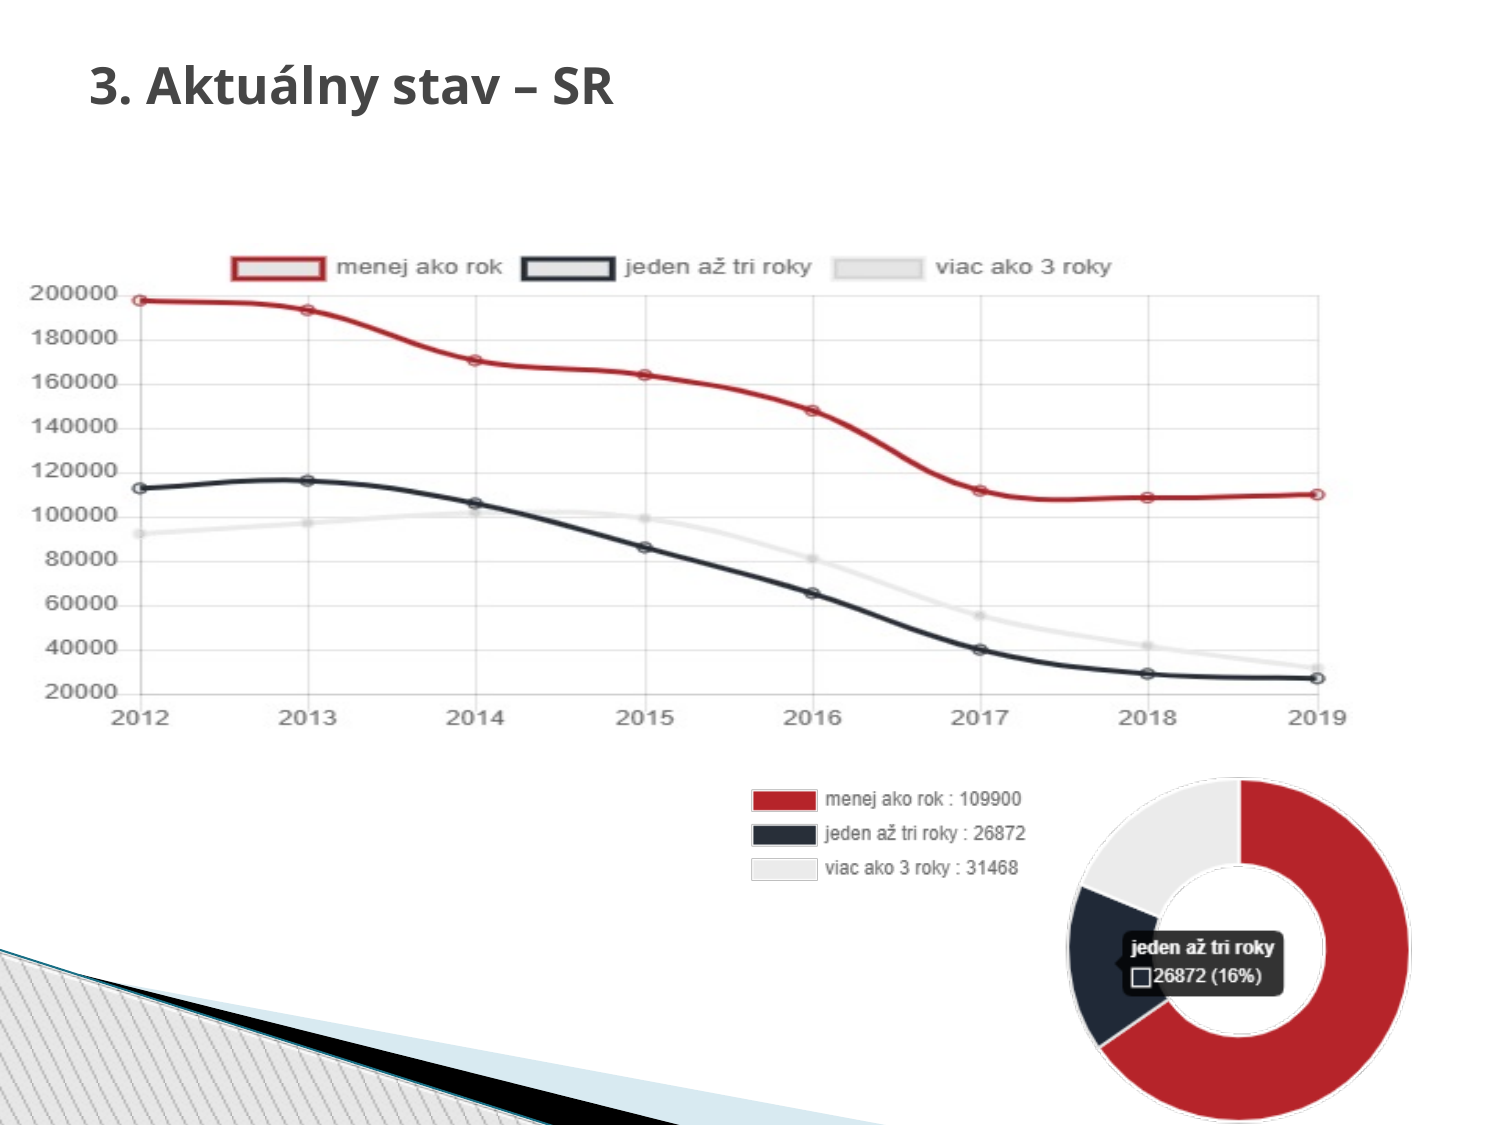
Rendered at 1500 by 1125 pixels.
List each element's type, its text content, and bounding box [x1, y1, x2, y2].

picture [738, 776, 1437, 1125]
picture [17, 243, 1353, 740]
text_box 3. Aktuálny stav – SR [74, 45, 1425, 185]
